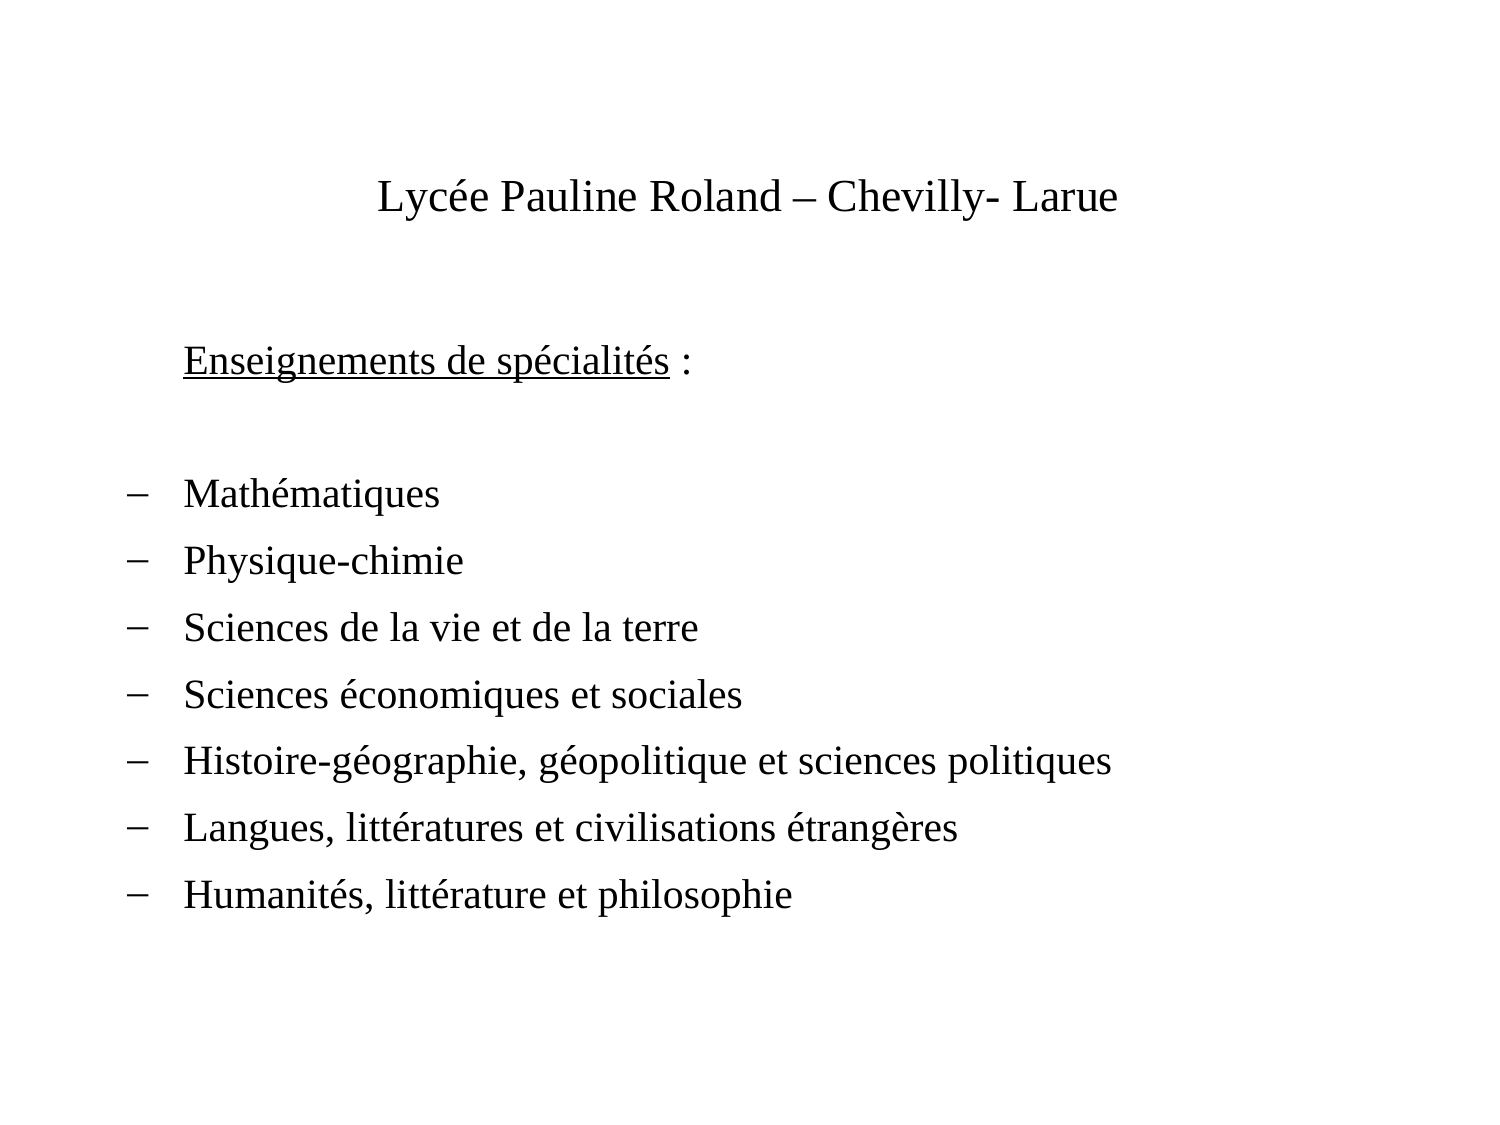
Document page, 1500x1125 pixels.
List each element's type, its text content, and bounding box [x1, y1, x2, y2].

list Enseignements de spécialités : Mathématiques Physique-chimie Sciences de la vie et de la terre Sciences économiques et sociales Histoire-géographie, géopolitique et sciences politiques Langues, littératures et civilisations étrangères Humanités, littérature et philosophie [112, 324, 1386, 993]
title Lycée Pauline Roland – Chevilly- Larue [112, 75, 1386, 311]
